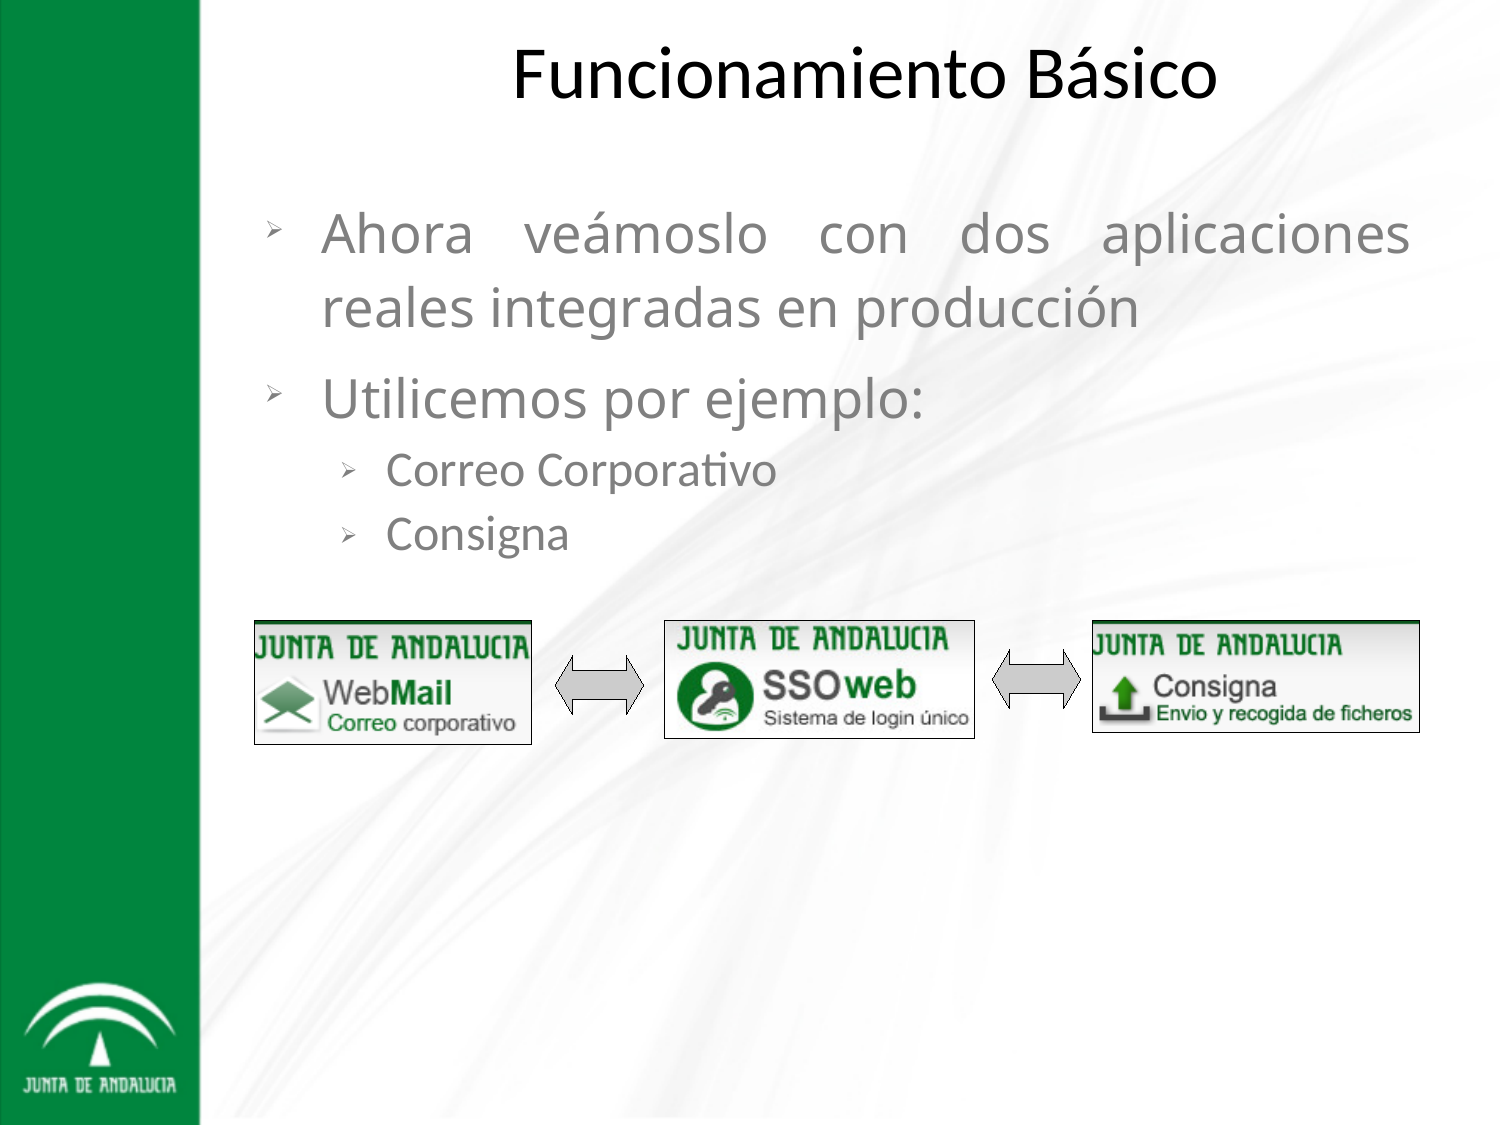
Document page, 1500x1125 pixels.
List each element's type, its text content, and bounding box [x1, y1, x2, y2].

picture [0, 0, 1500, 1125]
title Funcionamiento Básico [253, 35, 1479, 124]
list Ahora veámoslo con dos aplicaciones reales integradas en producción Utilicemos por ejemplo: Correo Corporativo Consigna [265, 195, 1414, 1012]
text_box [555, 655, 644, 715]
text_box [992, 649, 1081, 709]
